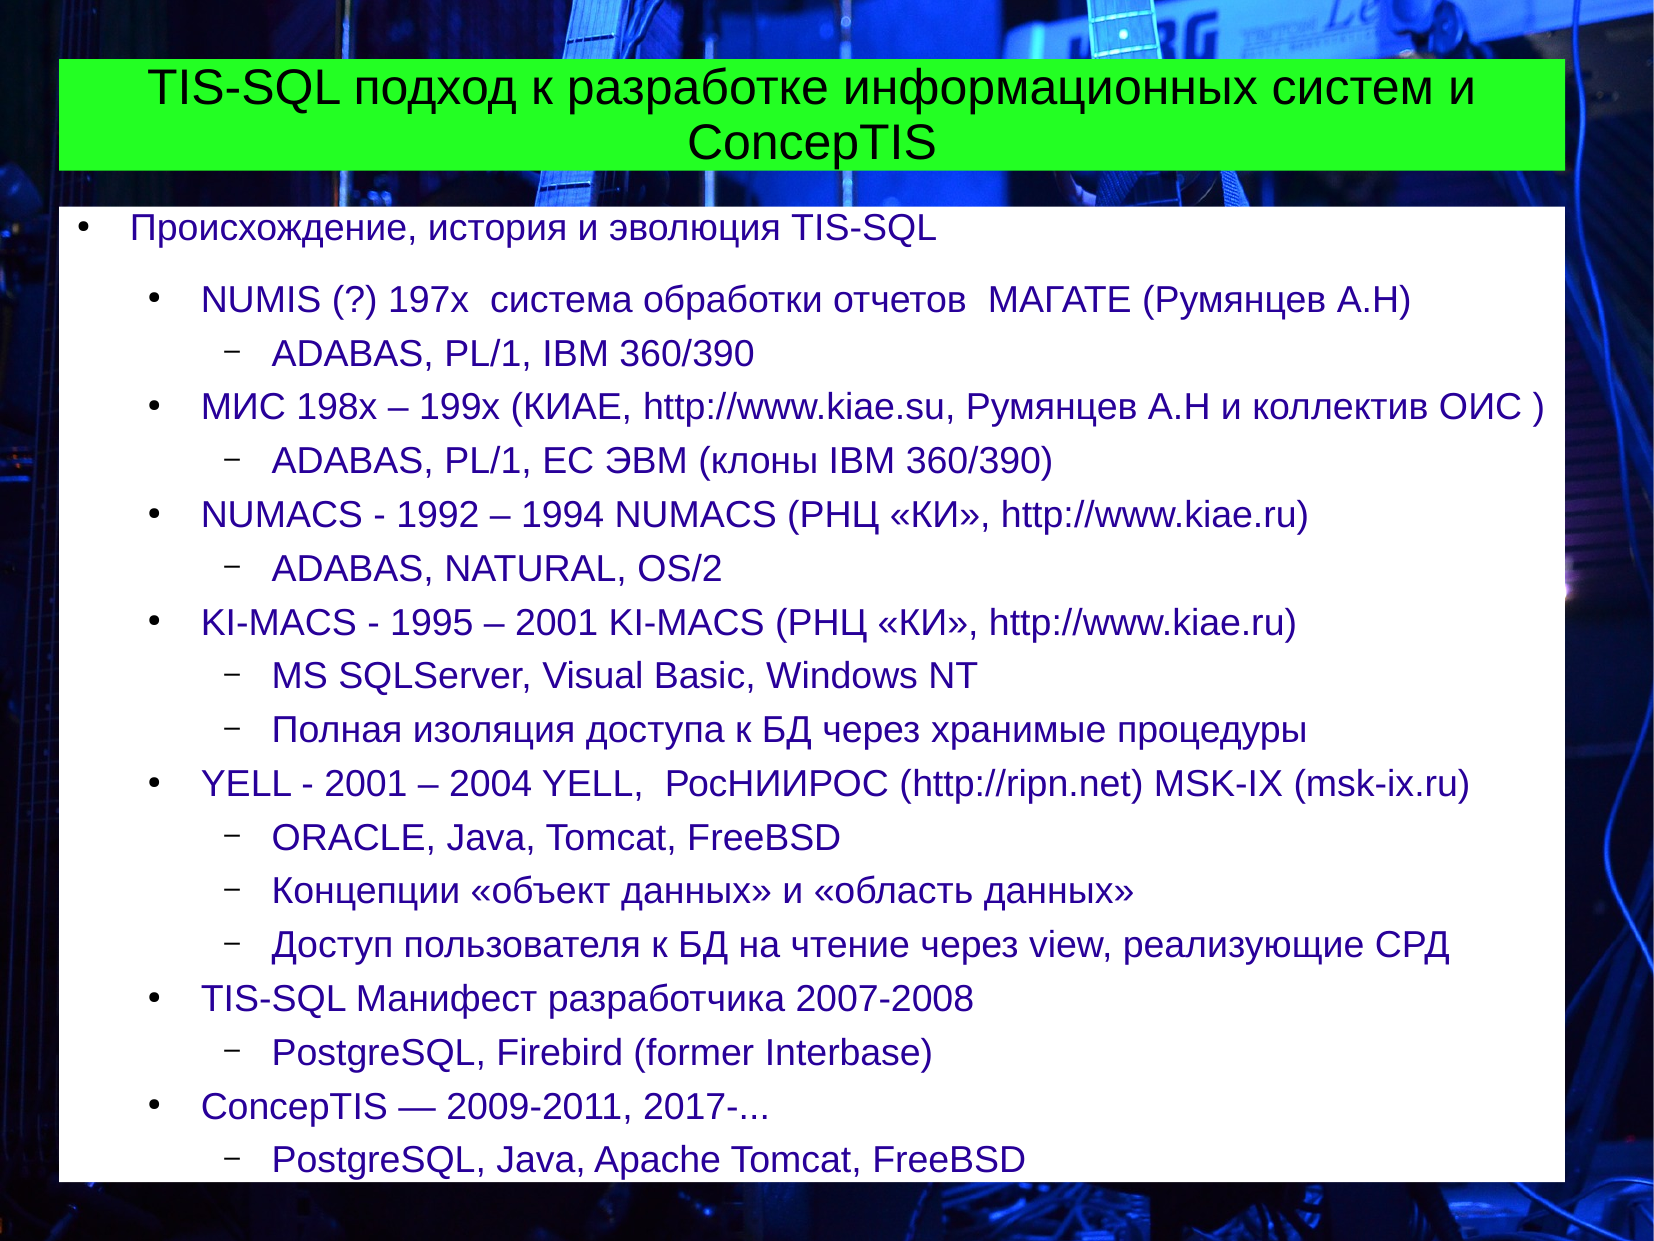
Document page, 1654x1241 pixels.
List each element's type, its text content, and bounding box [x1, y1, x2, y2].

title TIS-SQL подход к разработке информационных систем и ConcepTIS [59, 59, 1566, 171]
list Происхождение, история и эволюция TIS-SQL NUMIS (?) 197x система обработки отчетов МАГАТЕ (Румянцев А.Н) ADABAS, PL/1, IBM 360/390 МИС 198x – 199x (КИАЕ, http://www.kiae.su, Румянцев А.Н и коллектив ОИС ) ADABAS, PL/1, ЕС ЭВМ (клоны IBM 360/390) NUMACS - 1992 – 1994 NUMACS (РНЦ «КИ», http://www.kiae.ru) ADABAS, NATURAL, OS/2 KI-MACS - 1995 – 2001 KI-MACS (РНЦ «КИ», http://www.kiae.ru) MS SQLServer, Visual Basic, Windows NT Полная изоляция доступа к БД через хранимые процедуры YELL - 2001 – 2004 YELL, РосНИИРОС (http://ripn.net) MSK-IX (msk-ix.ru) ORACLE, Java, Tomcat, FreeBSD Концепции «объект данных» и «область данных» Доступ пользователя к БД на чтение через view, реализующие СРД TIS-SQL Манифест разработчика 2007-2008 PostgreSQL, Firebird (former Interbase) ConcepTIS — 2009-2011, 2017-... PostgreSQL, Java, Apache Tomcat, FreeBSD [59, 206, 1565, 1183]
picture [0, 0, 1654, 1241]
